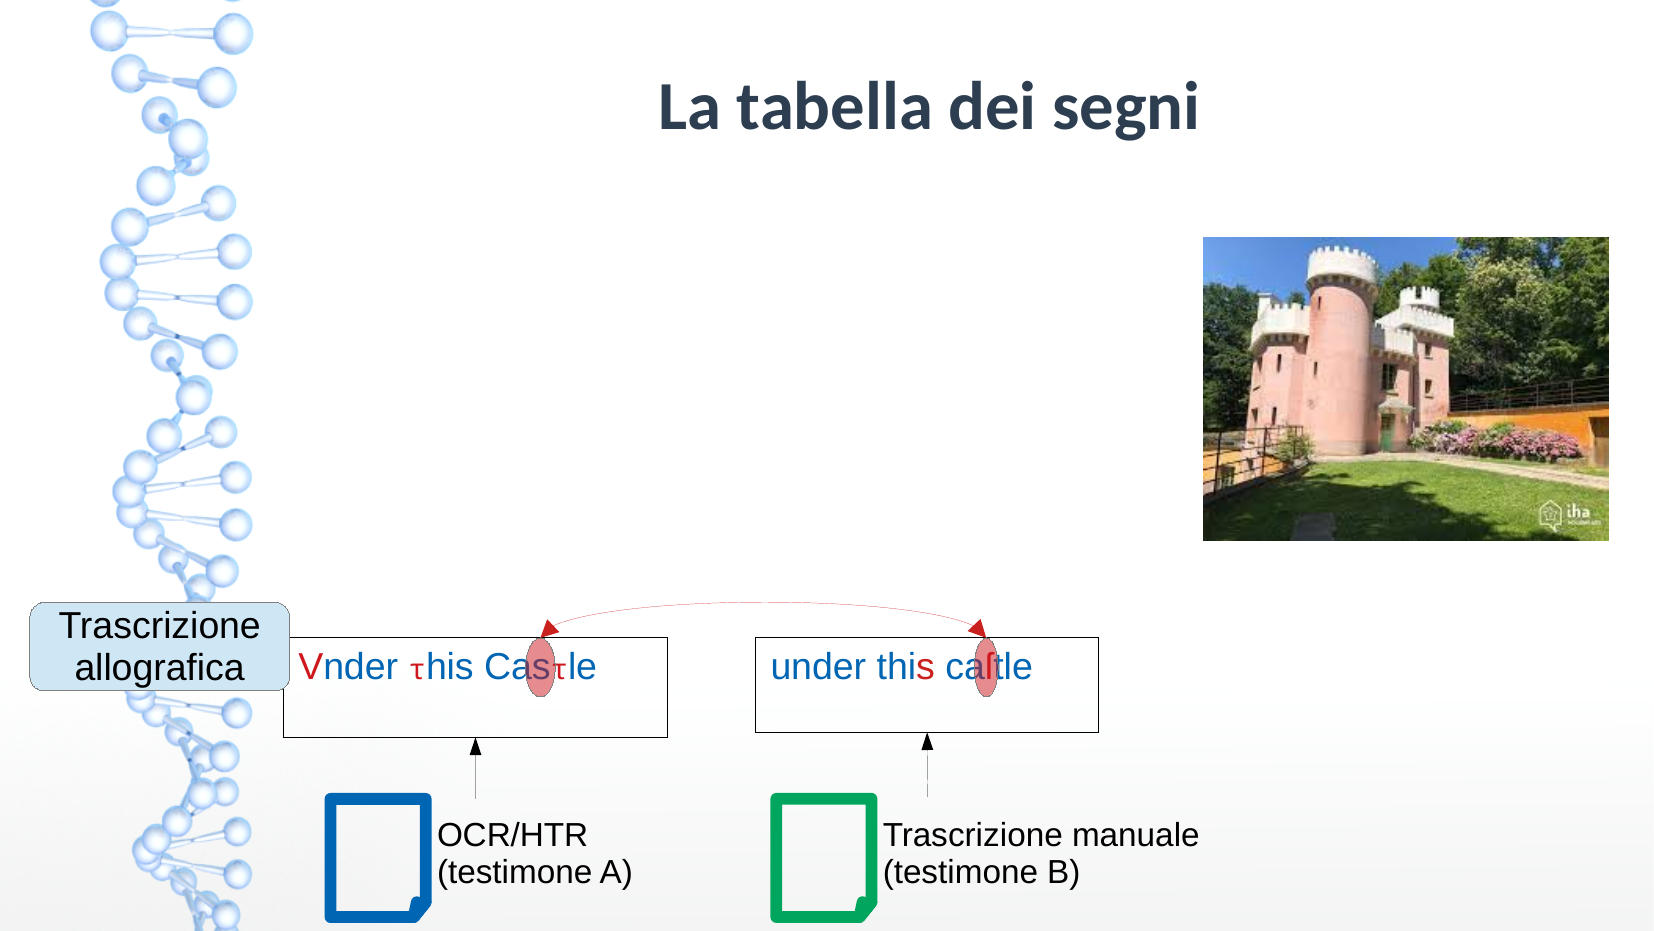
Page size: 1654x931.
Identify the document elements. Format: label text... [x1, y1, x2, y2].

text_box under this caſtle [755, 637, 1099, 733]
text_box [974, 638, 999, 697]
text_box Trascrizione manuale (testimone B) [868, 809, 1216, 918]
text_box Vnder τhis Casτle [283, 637, 668, 738]
text_box OCR/HTR (testimone A) [432, 809, 648, 898]
text_box Trascrizione allografica [29, 602, 290, 691]
title La tabella dei segni [265, 35, 1595, 189]
text_box [525, 637, 556, 697]
picture [0, 0, 1654, 931]
